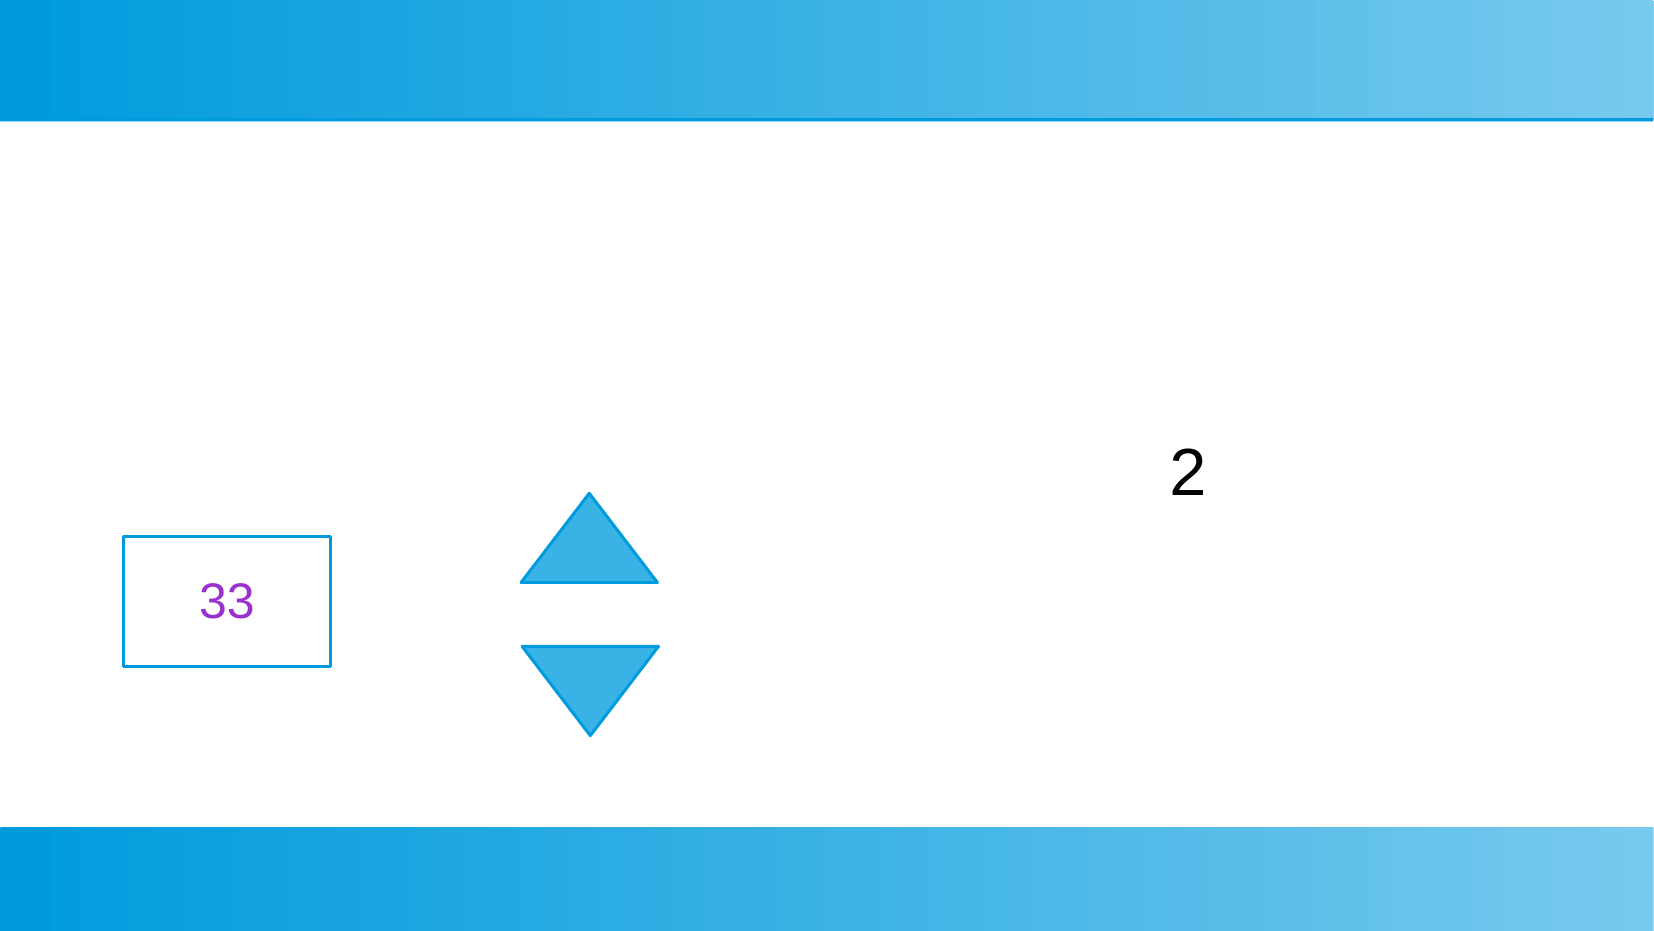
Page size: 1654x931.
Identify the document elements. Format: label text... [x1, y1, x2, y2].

subtitle 2 [781, 177, 1595, 768]
